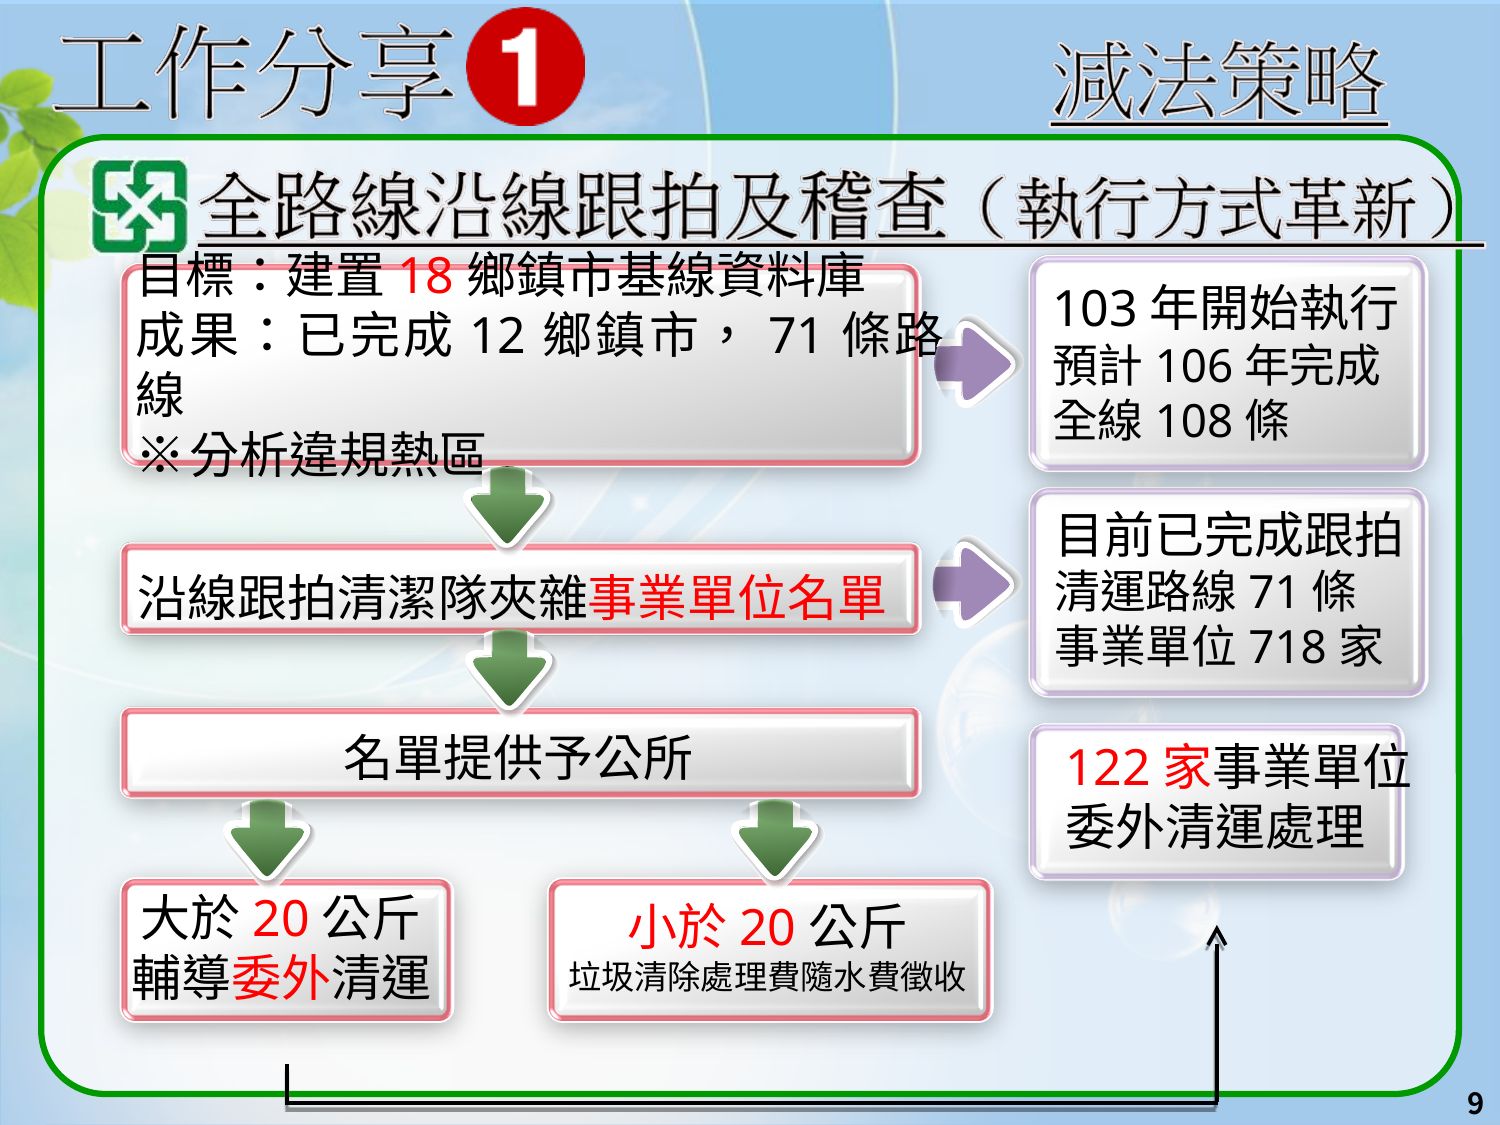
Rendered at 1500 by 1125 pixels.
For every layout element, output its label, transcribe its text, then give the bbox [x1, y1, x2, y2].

text_box 沿線跟拍清潔隊夾雜事業單位名單 [137, 547, 889, 627]
picture [1046, 23, 1392, 130]
picture [82, 156, 1500, 1066]
text_box 103年開始執行 預計106年完成 全線108條 [1037, 268, 1415, 455]
text_box 目標：建置18鄉鎮市基線資料庫 成果：已完成12鄉鎮市，71條路線 ※分析違規熱區 [135, 243, 945, 484]
text_box 大於20公斤 輔導委外清運 [131, 885, 432, 1007]
text_box 名單提供予公所 [343, 707, 694, 787]
text_box 目前已完成跟拍 清運路線71條 事業單位718家 [1039, 516, 1420, 681]
text_box 小於20公斤 垃圾清除處理費隨水費徵收 [567, 895, 968, 996]
text_box 122家事業單位 委外清運處理 [1050, 727, 1428, 864]
picture [36, 0, 585, 135]
